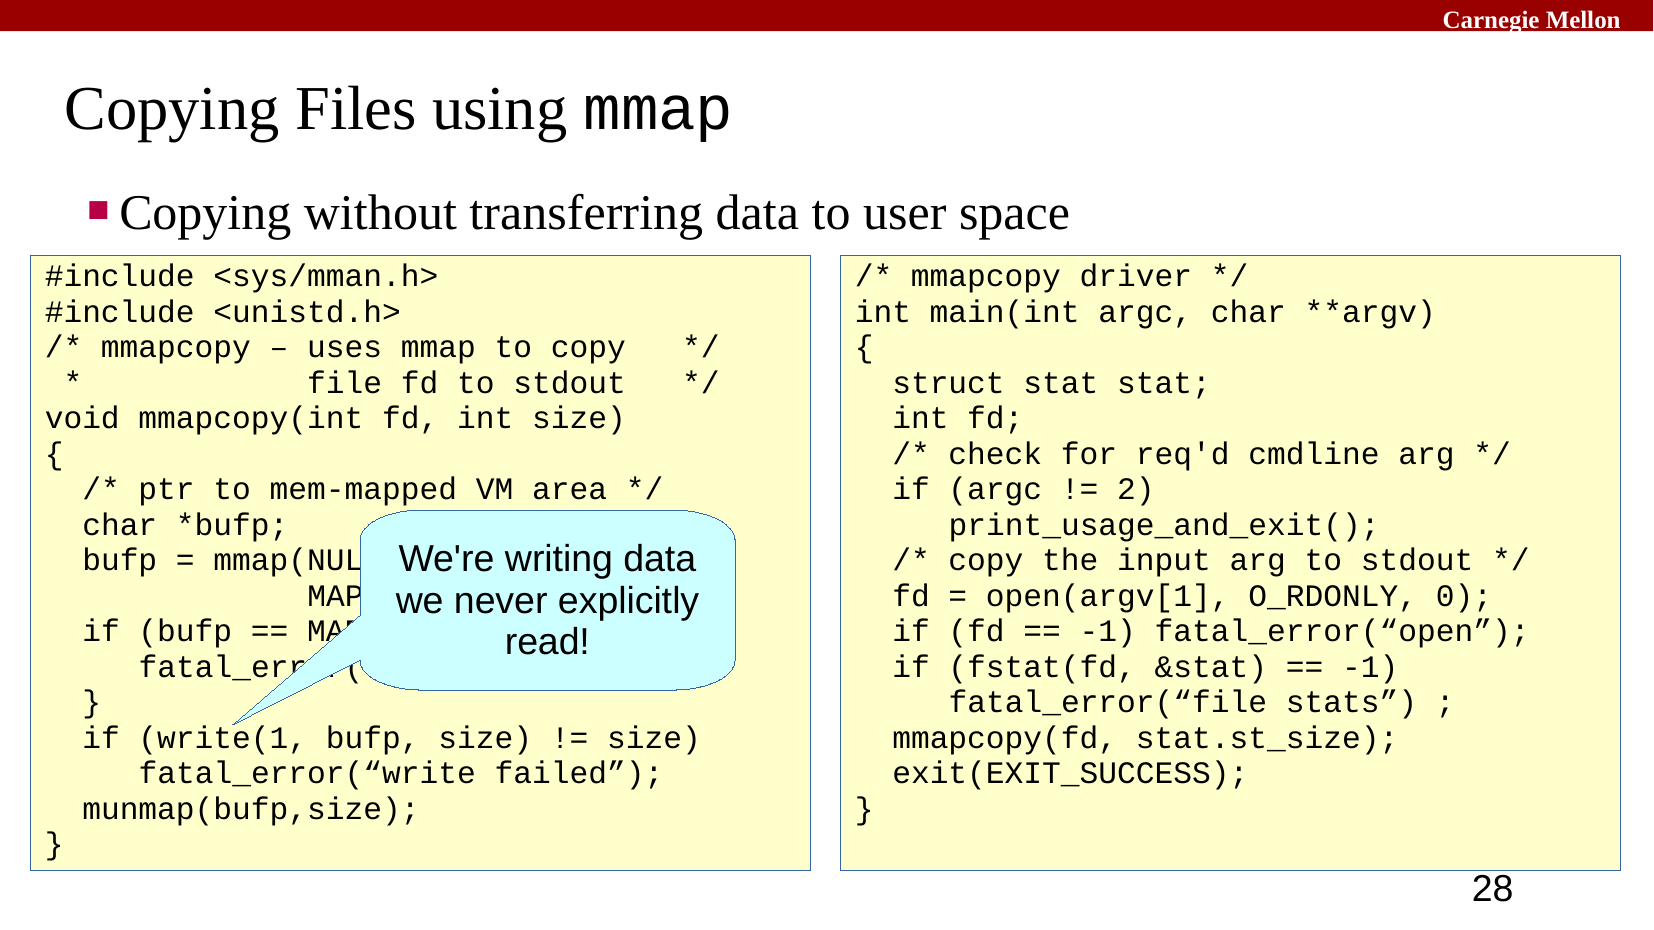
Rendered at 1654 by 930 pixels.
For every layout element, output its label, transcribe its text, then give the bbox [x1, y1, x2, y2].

text_box We're writing data we never explicitly read! [232, 510, 736, 725]
title Copying Files using mmap [64, 58, 1576, 163]
list Copying without transferring data to user space [71, 184, 1576, 256]
text_box /* mmapcopy driver */ int main(int argc, char **argv) { struct stat stat; int fd; /* check for req'd cmdline arg */ if (argc != 2) print_usage_and_exit(); /* copy the input arg to stdout */ fd = open(argv[1], O_RDONLY, 0); if (fd == -1) fatal_error(“open”); if (fstat(fd, &stat) == -1) fatal_error(“file stats”) ; mmapcopy(fd, stat.st_size); exit(EXIT_SUCCESS); } [840, 255, 1621, 871]
text_box #include <sys/mman.h> #include <unistd.h> /* mmapcopy – uses mmap to copy */ * file fd to stdout */ void mmapcopy(int fd, int size) { /* ptr to mem-mapped VM area */ char *bufp; bufp = mmap(NULL, size, PROT_READ, MAP_PRIVATE, fd, 0); if (bufp == MAP_FAILED) fatal_error(“mapping failed”); } if (write(1, bufp, size) != size) fatal_error(“write failed”); munmap(bufp,size); } [30, 255, 811, 871]
